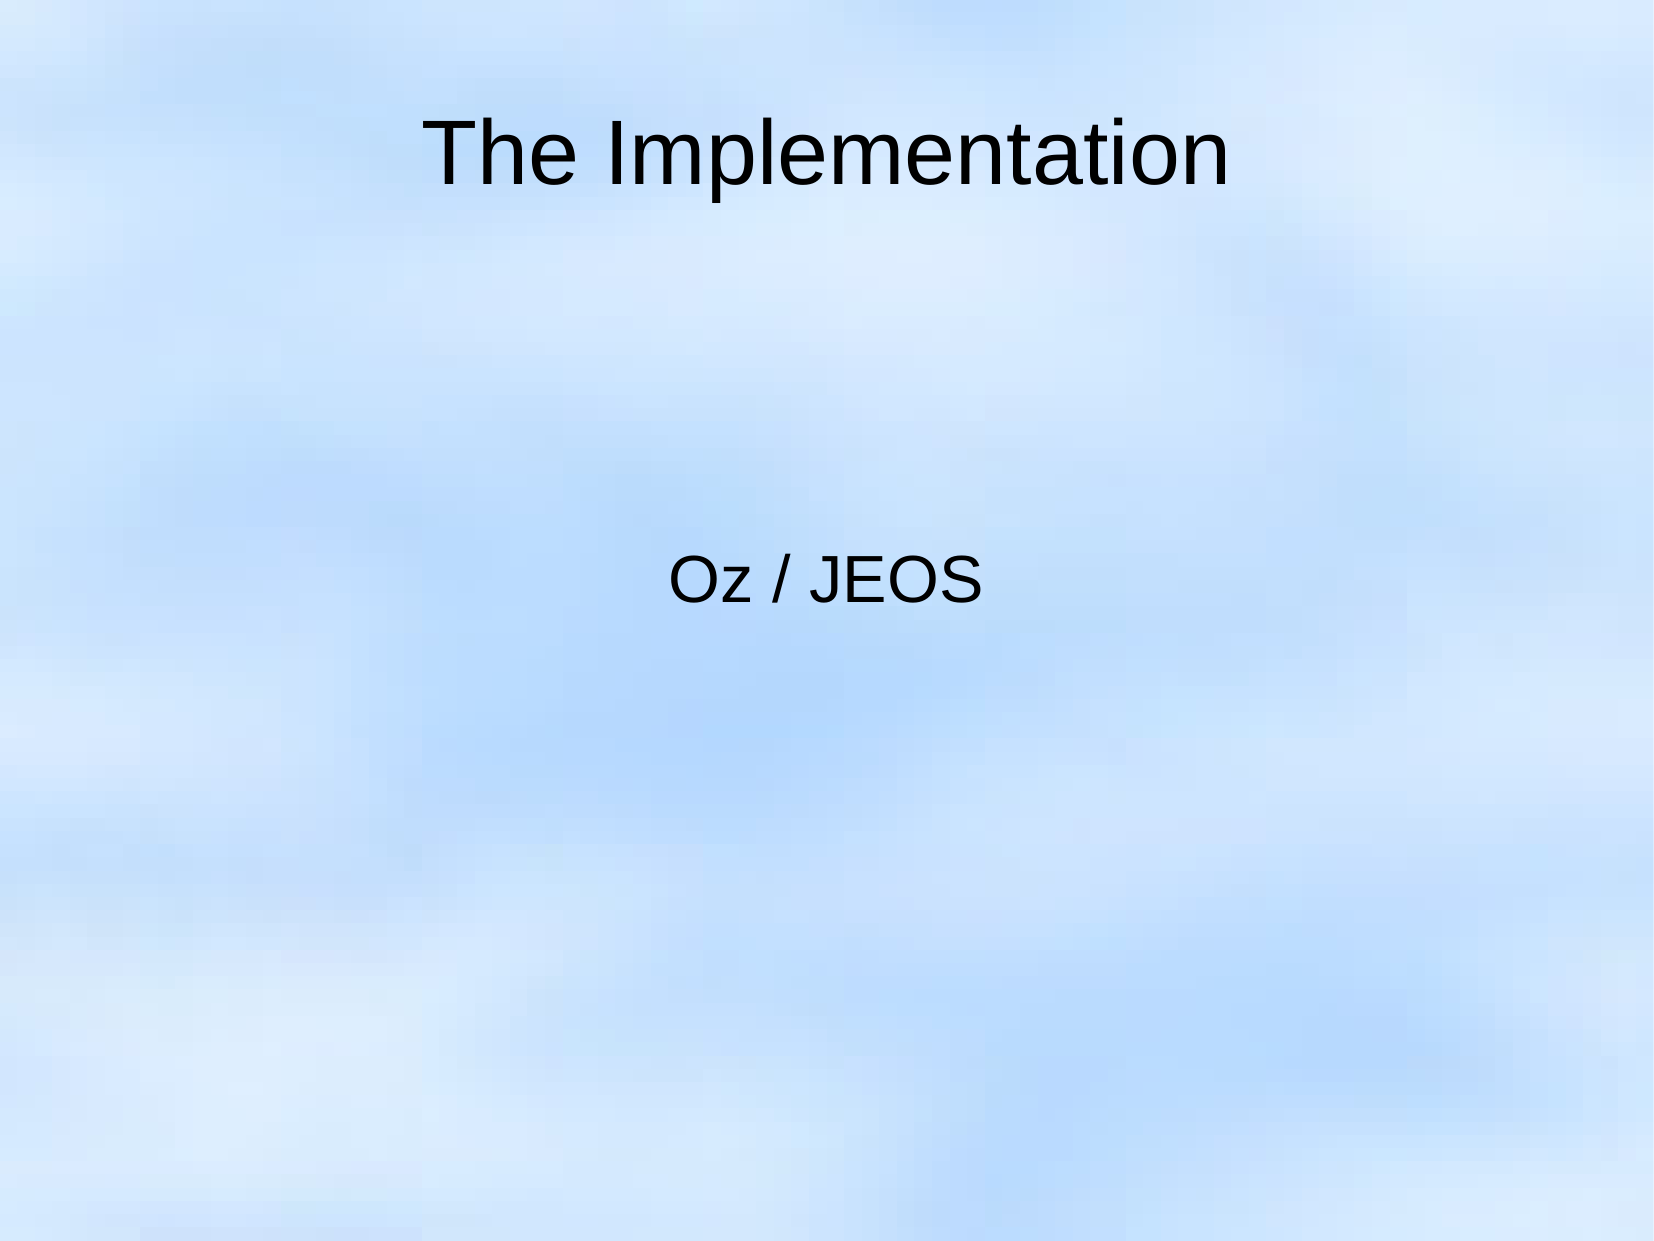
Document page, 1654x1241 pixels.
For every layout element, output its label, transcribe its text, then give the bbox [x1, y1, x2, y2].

picture [0, 0, 1654, 1241]
subtitle Oz / JEOS [82, 49, 1571, 1109]
